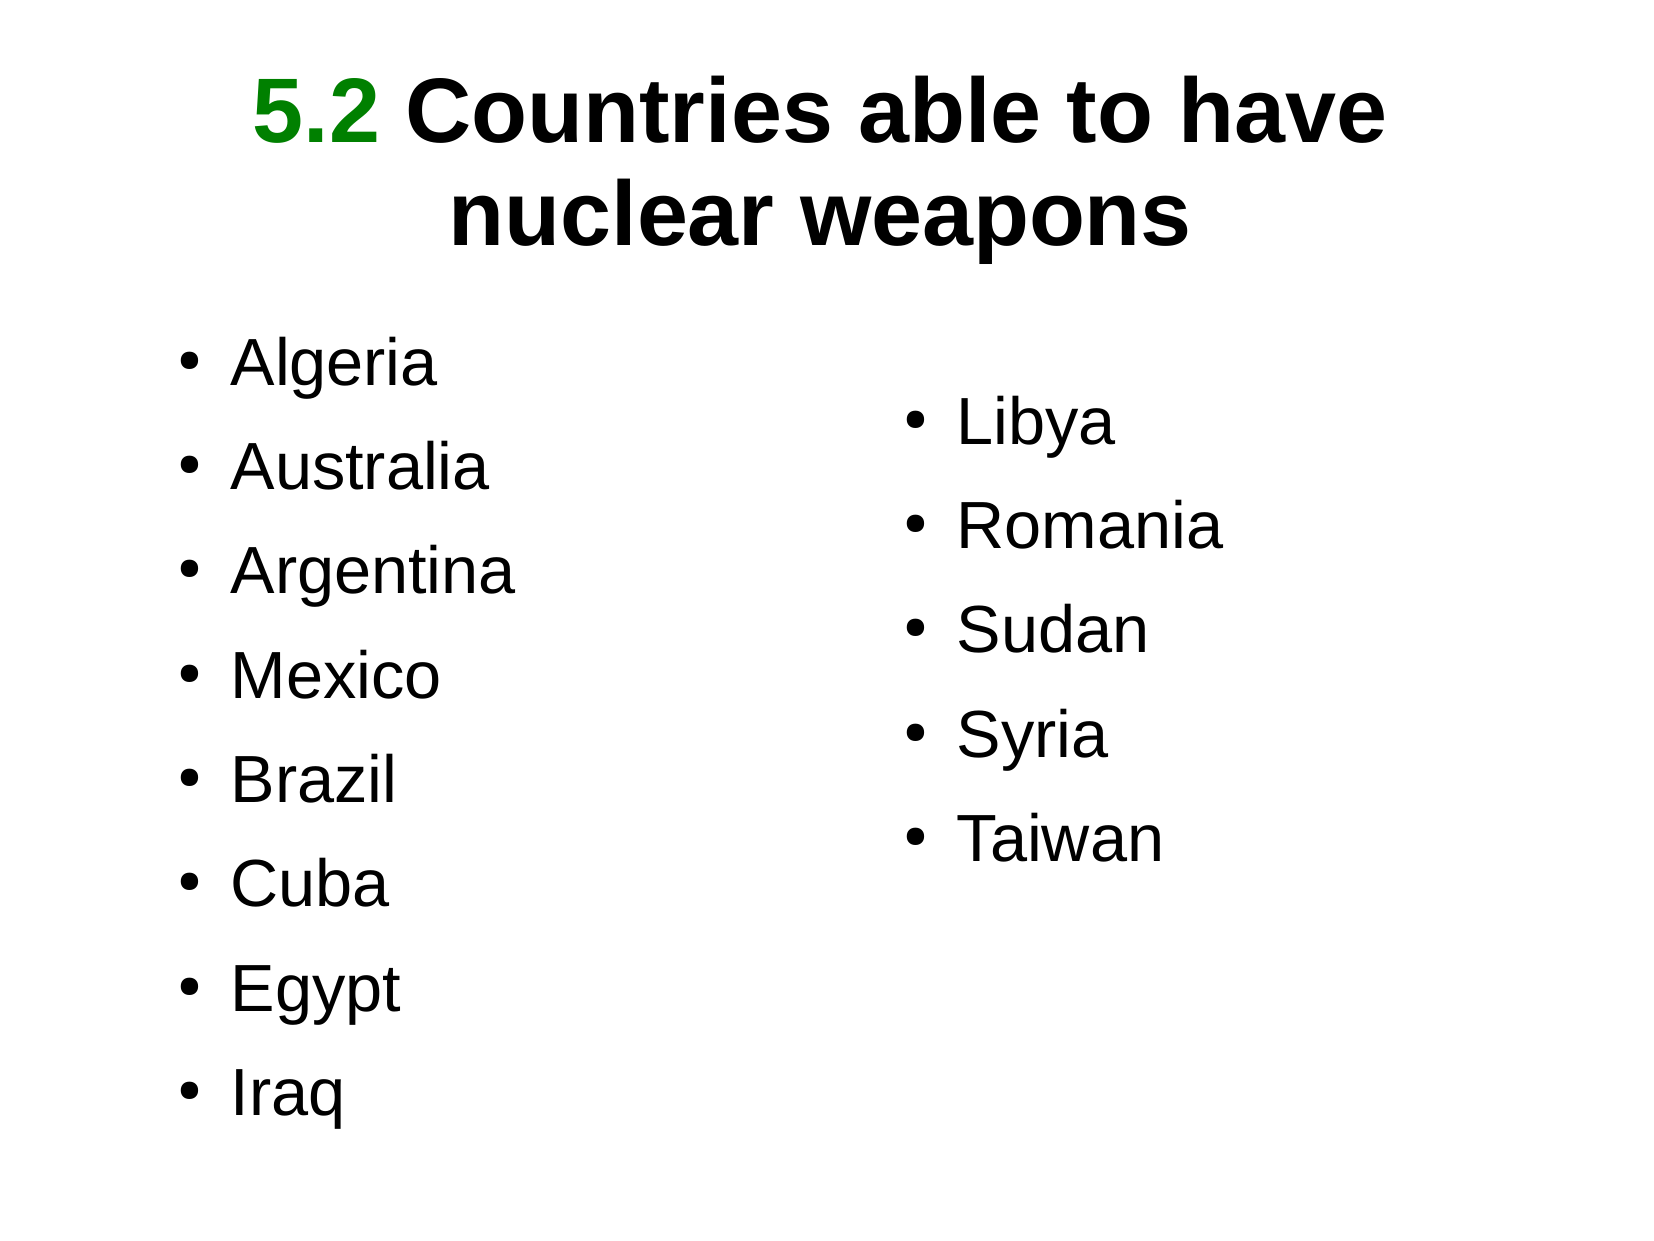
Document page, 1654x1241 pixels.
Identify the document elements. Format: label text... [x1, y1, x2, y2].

title 5.2 Countries able to have nuclear weapons [76, 58, 1565, 266]
list Algeria Australia Argentina Mexico Brazil Cuba Egypt Iraq [159, 324, 886, 1144]
list Libya Romania Sudan Syria Taiwan [885, 383, 1612, 1203]
